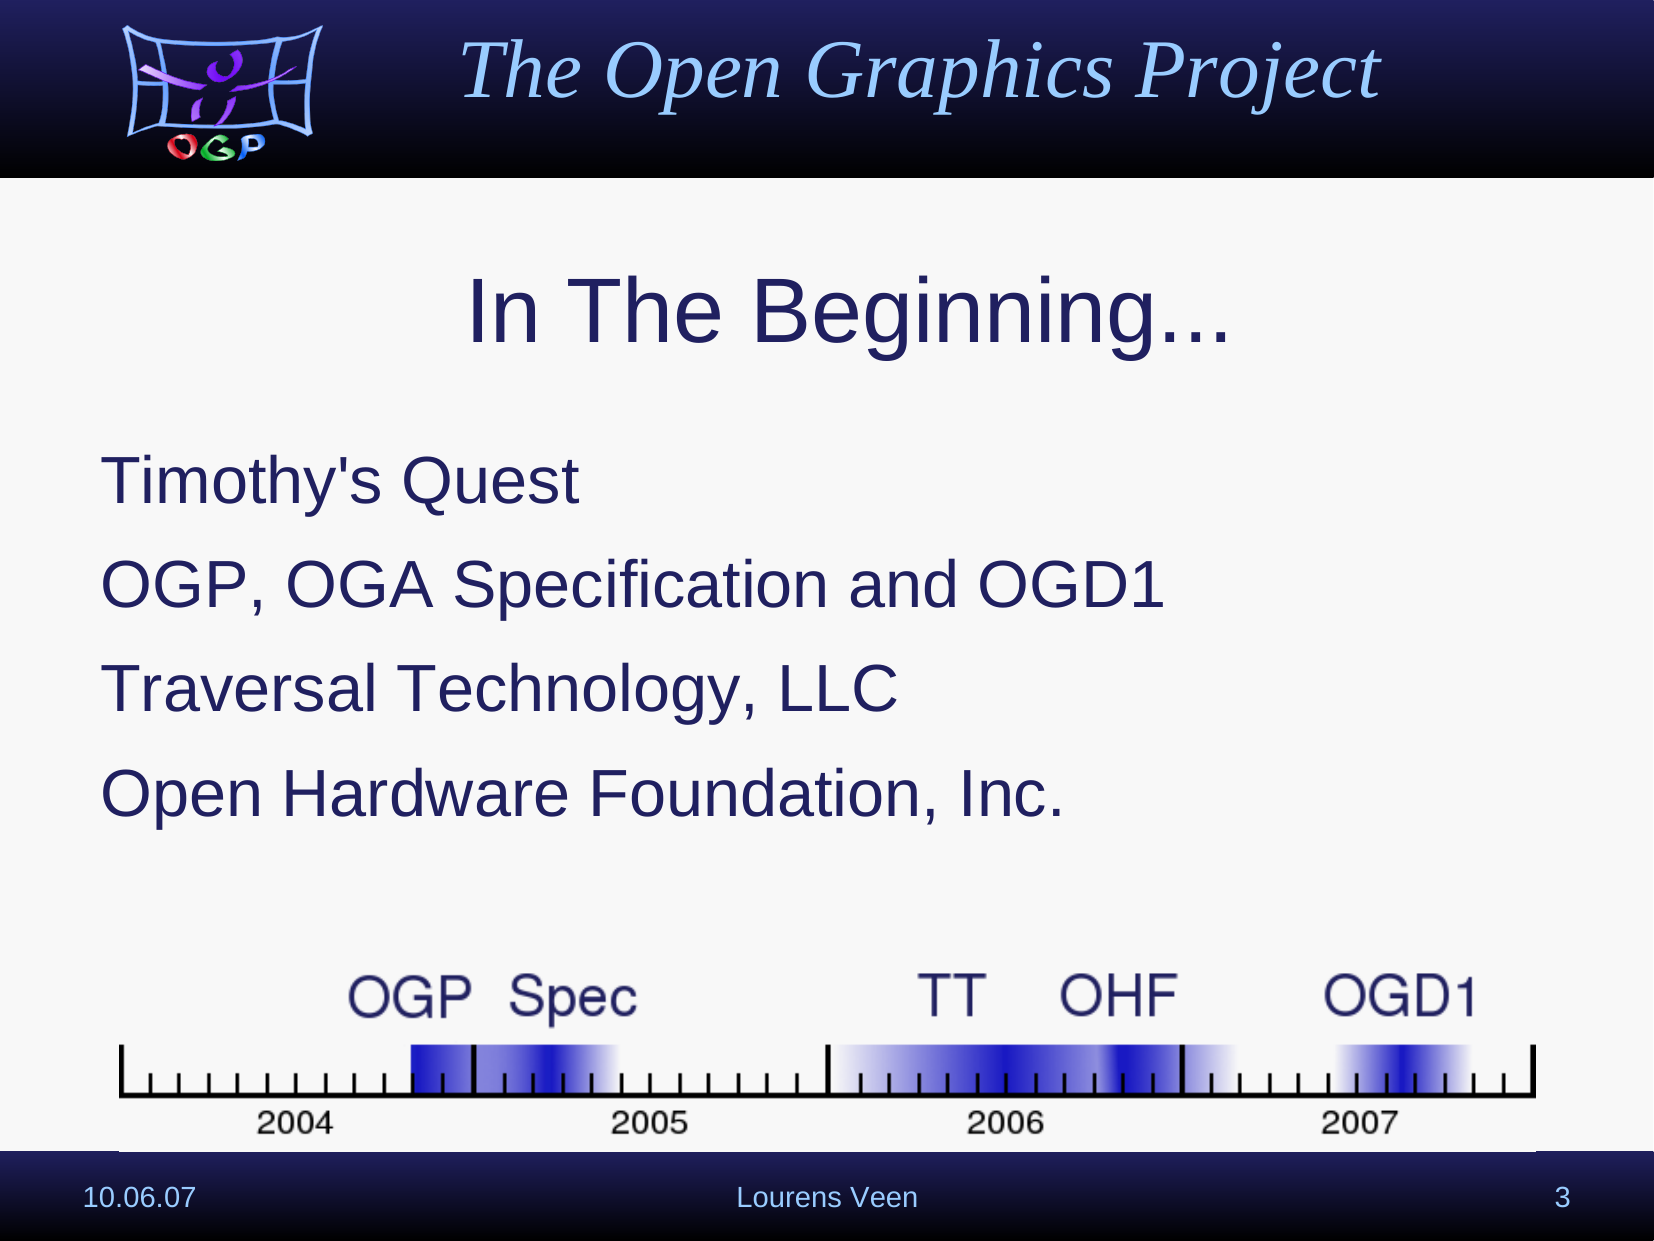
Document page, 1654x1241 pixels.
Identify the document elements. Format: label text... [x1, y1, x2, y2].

title In The Beginning... [88, 236, 1577, 385]
picture [119, 956, 1536, 1152]
picture [122, 25, 323, 161]
list Timothy's Quest OGP, OGA Specification and OGD1 Traversal Technology, LLC Open Hardware Foundation, Inc. [82, 442, 1571, 1109]
